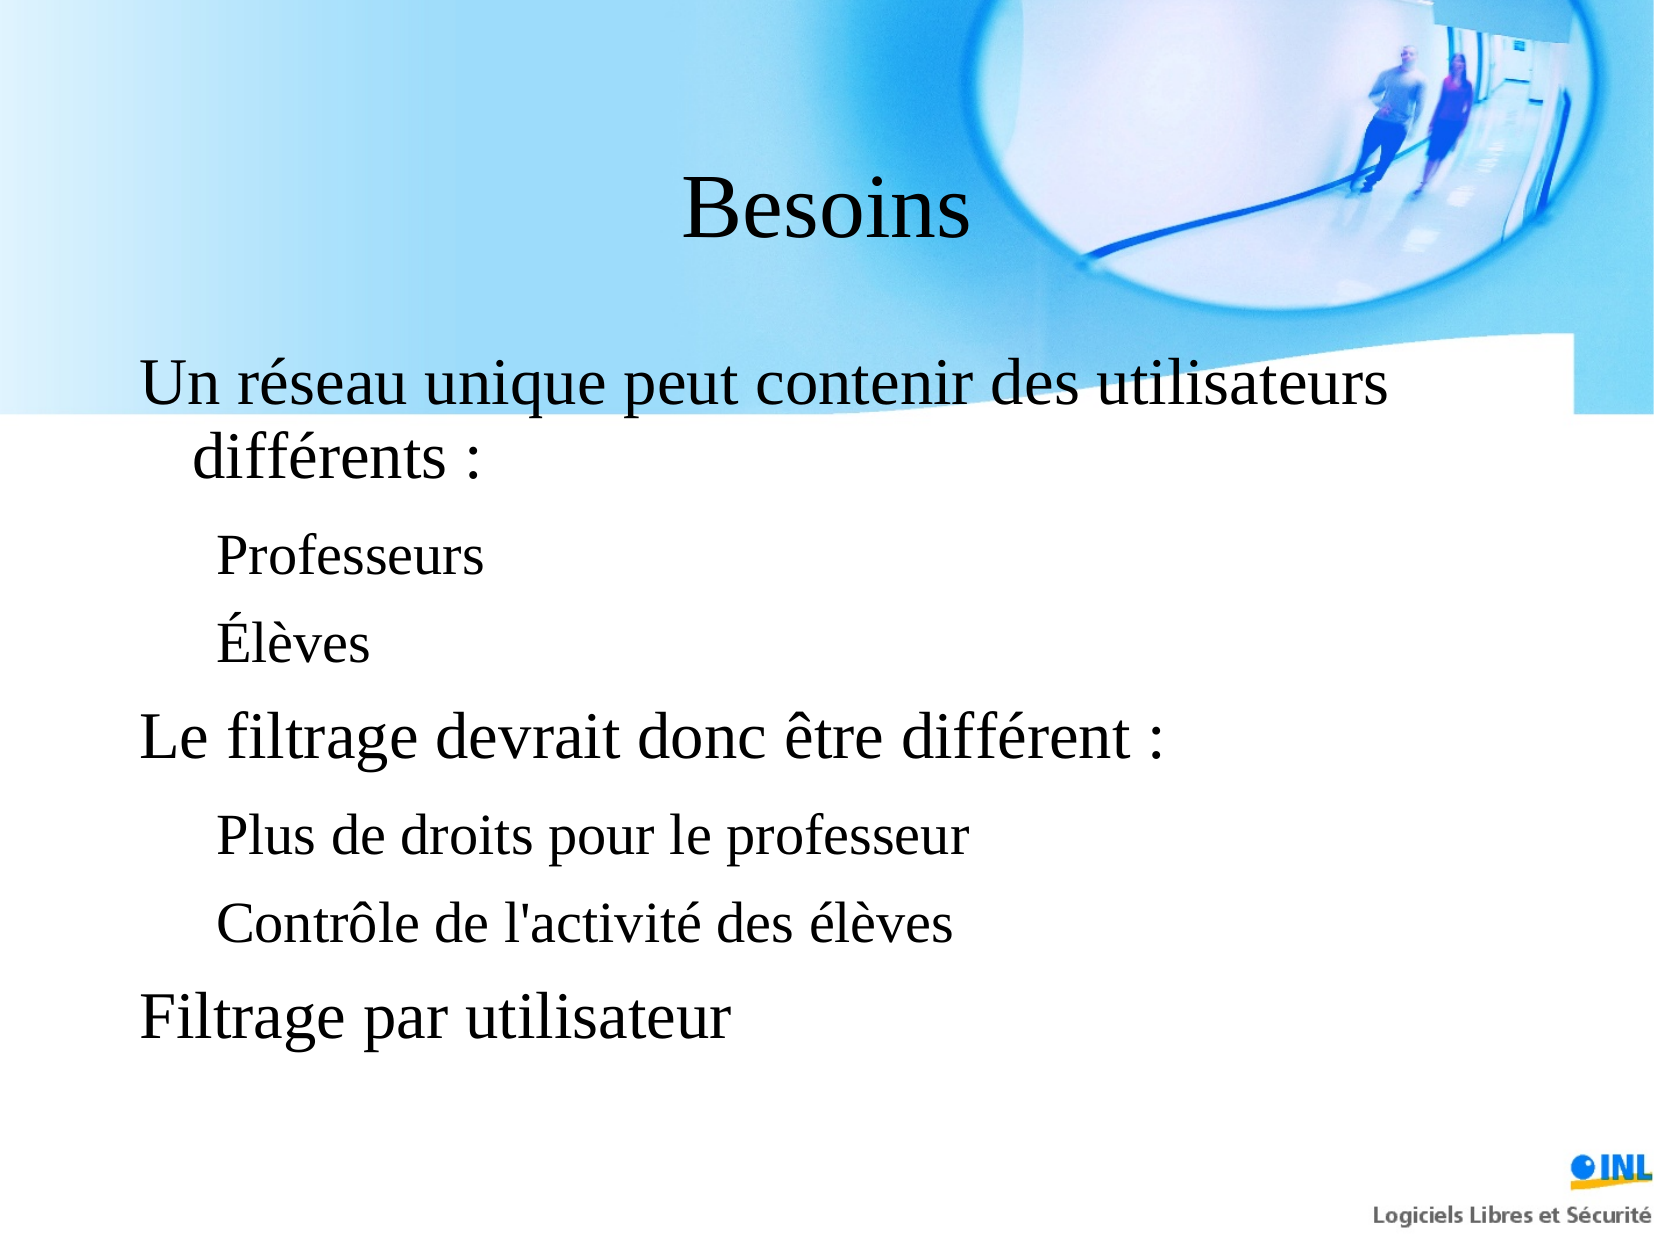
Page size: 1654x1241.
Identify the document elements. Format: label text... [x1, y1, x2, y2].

list Un réseau unique peut contenir des utilisateurs différents : Professeurs Élèves Le filtrage devrait donc être différent : Plus de droits pour le professeur Contrôle de l'activité des élèves Filtrage par utilisateur [121, 344, 1534, 1127]
title Besoins [121, 102, 1534, 311]
picture [0, 0, 1654, 1241]
